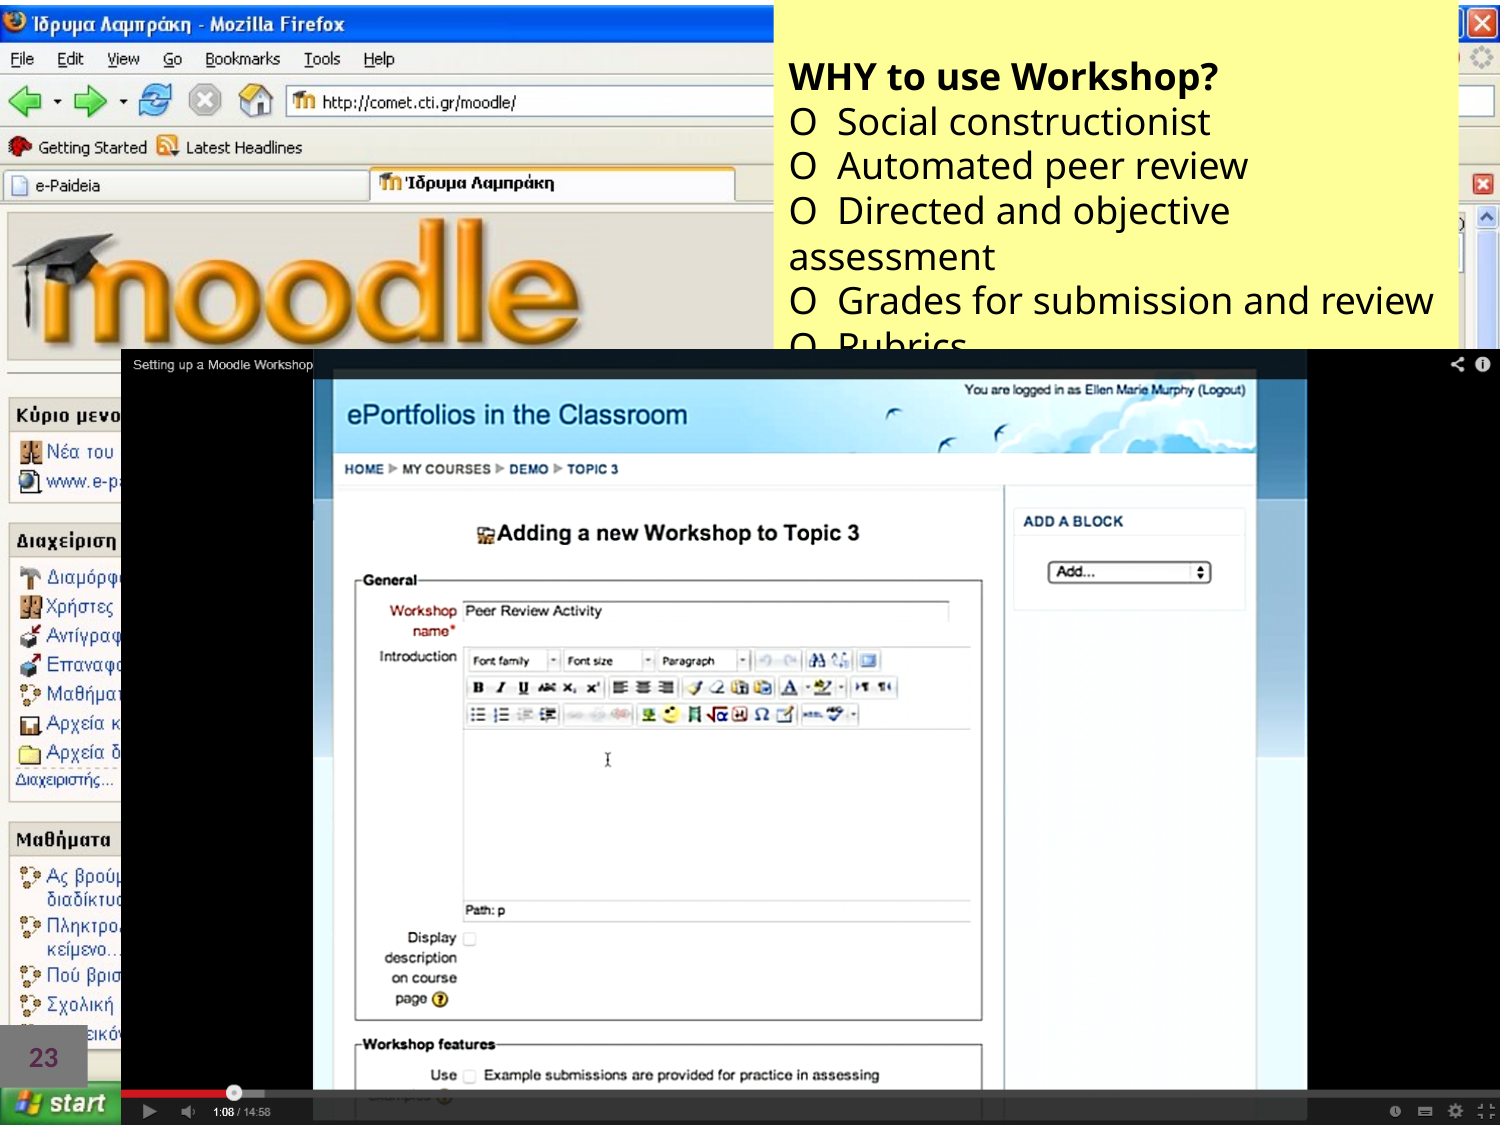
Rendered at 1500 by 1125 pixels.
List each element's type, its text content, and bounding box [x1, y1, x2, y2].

text_box 23 [0, 1025, 88, 1088]
picture [0, 5, 1500, 1125]
text_box WHY to use Workshop? O Social constructionist O Automated peer review O Directed and objective assessment O Grades for submission and review O Rubrics [773, 0, 1459, 349]
